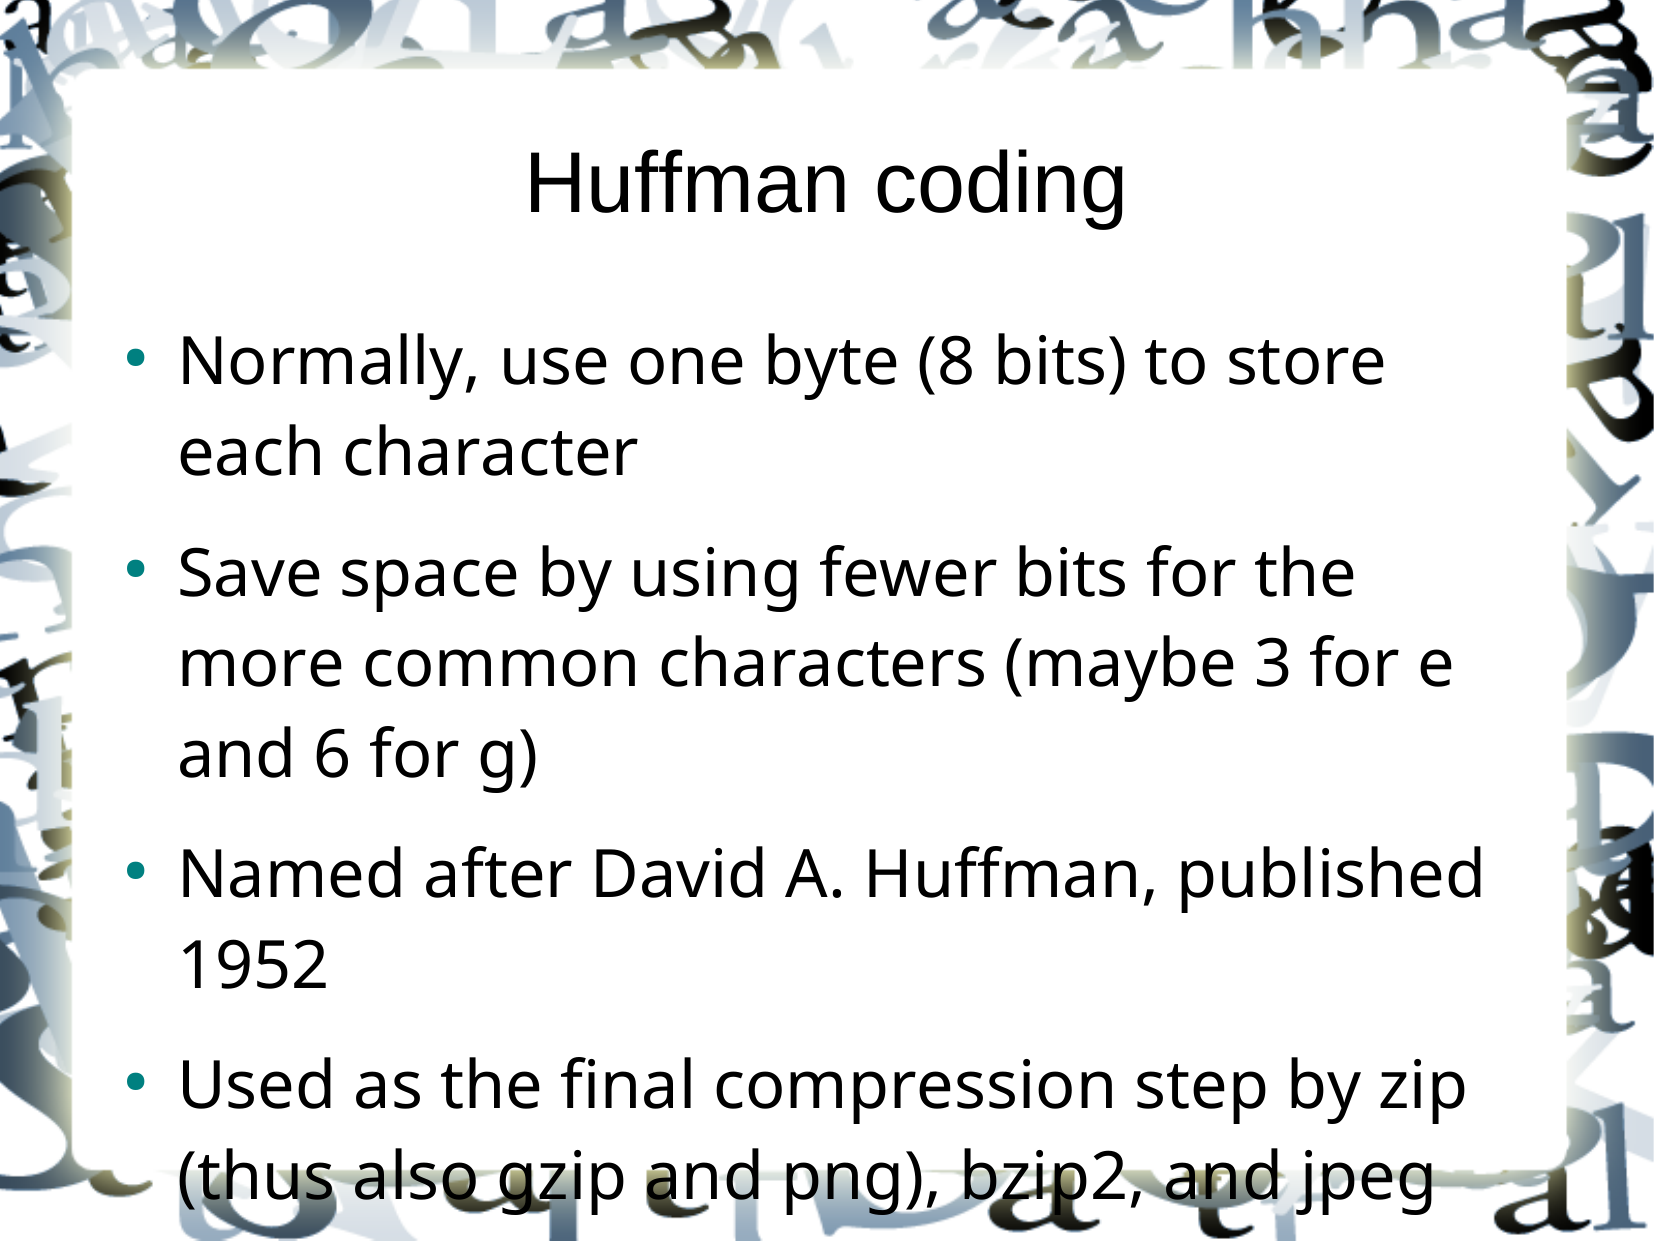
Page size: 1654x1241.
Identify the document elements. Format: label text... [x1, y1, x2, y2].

title Huffman coding [82, 78, 1571, 287]
list Normally, use one byte (8 bits) to store each character Save space by using fewer bits for the more common characters (maybe 3 for e and 6 for g) Named after David A. Huffman, published 1952 Used as the final compression step by zip (thus also gzip and png), bzip2, and jpeg [106, 313, 1530, 1217]
picture [0, 0, 1654, 1241]
